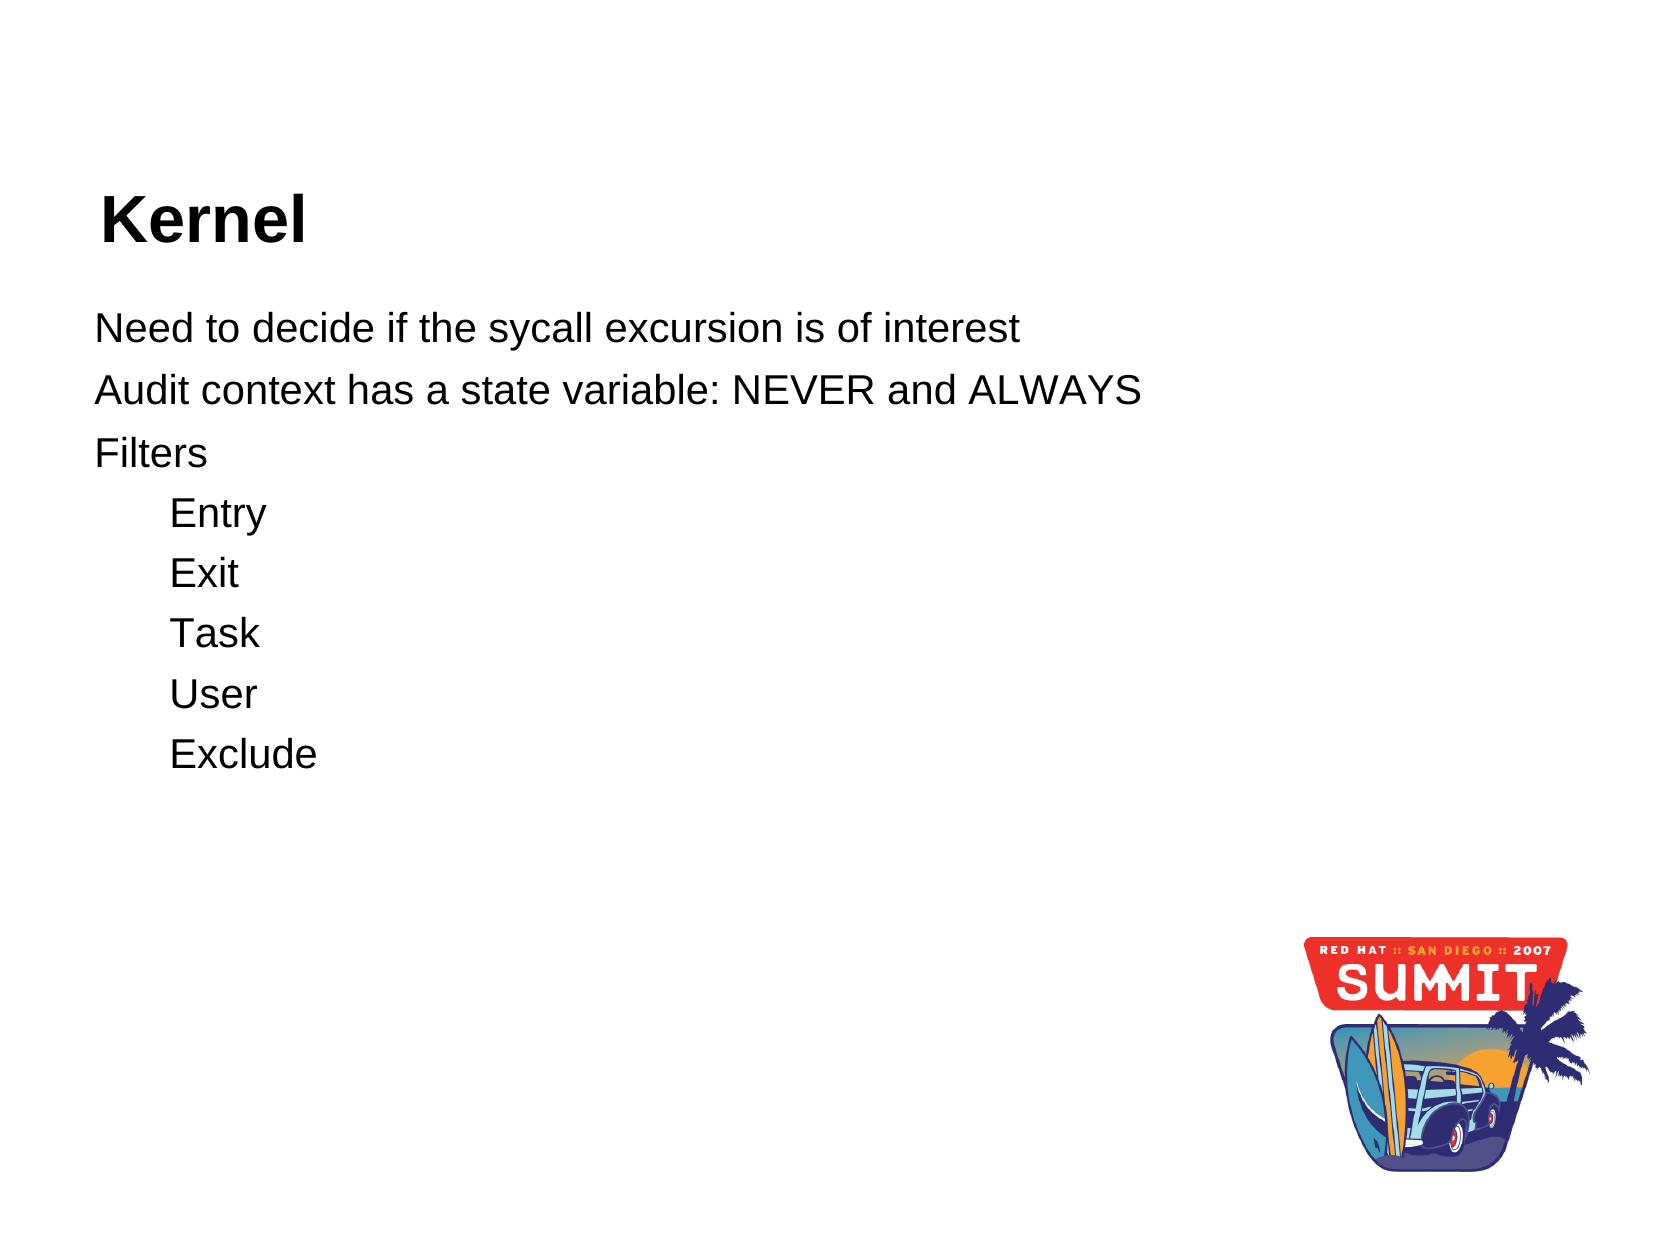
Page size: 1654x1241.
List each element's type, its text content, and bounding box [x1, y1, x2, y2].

picture [1500, 937, 1590, 1172]
list Need to decide if the sycall excursion is of interest Audit context has a state variable: NEVER and ALWAYS Filters Entry Exit Task User Exclude [94, 304, 1500, 1174]
title Kernel [100, 164, 1506, 275]
